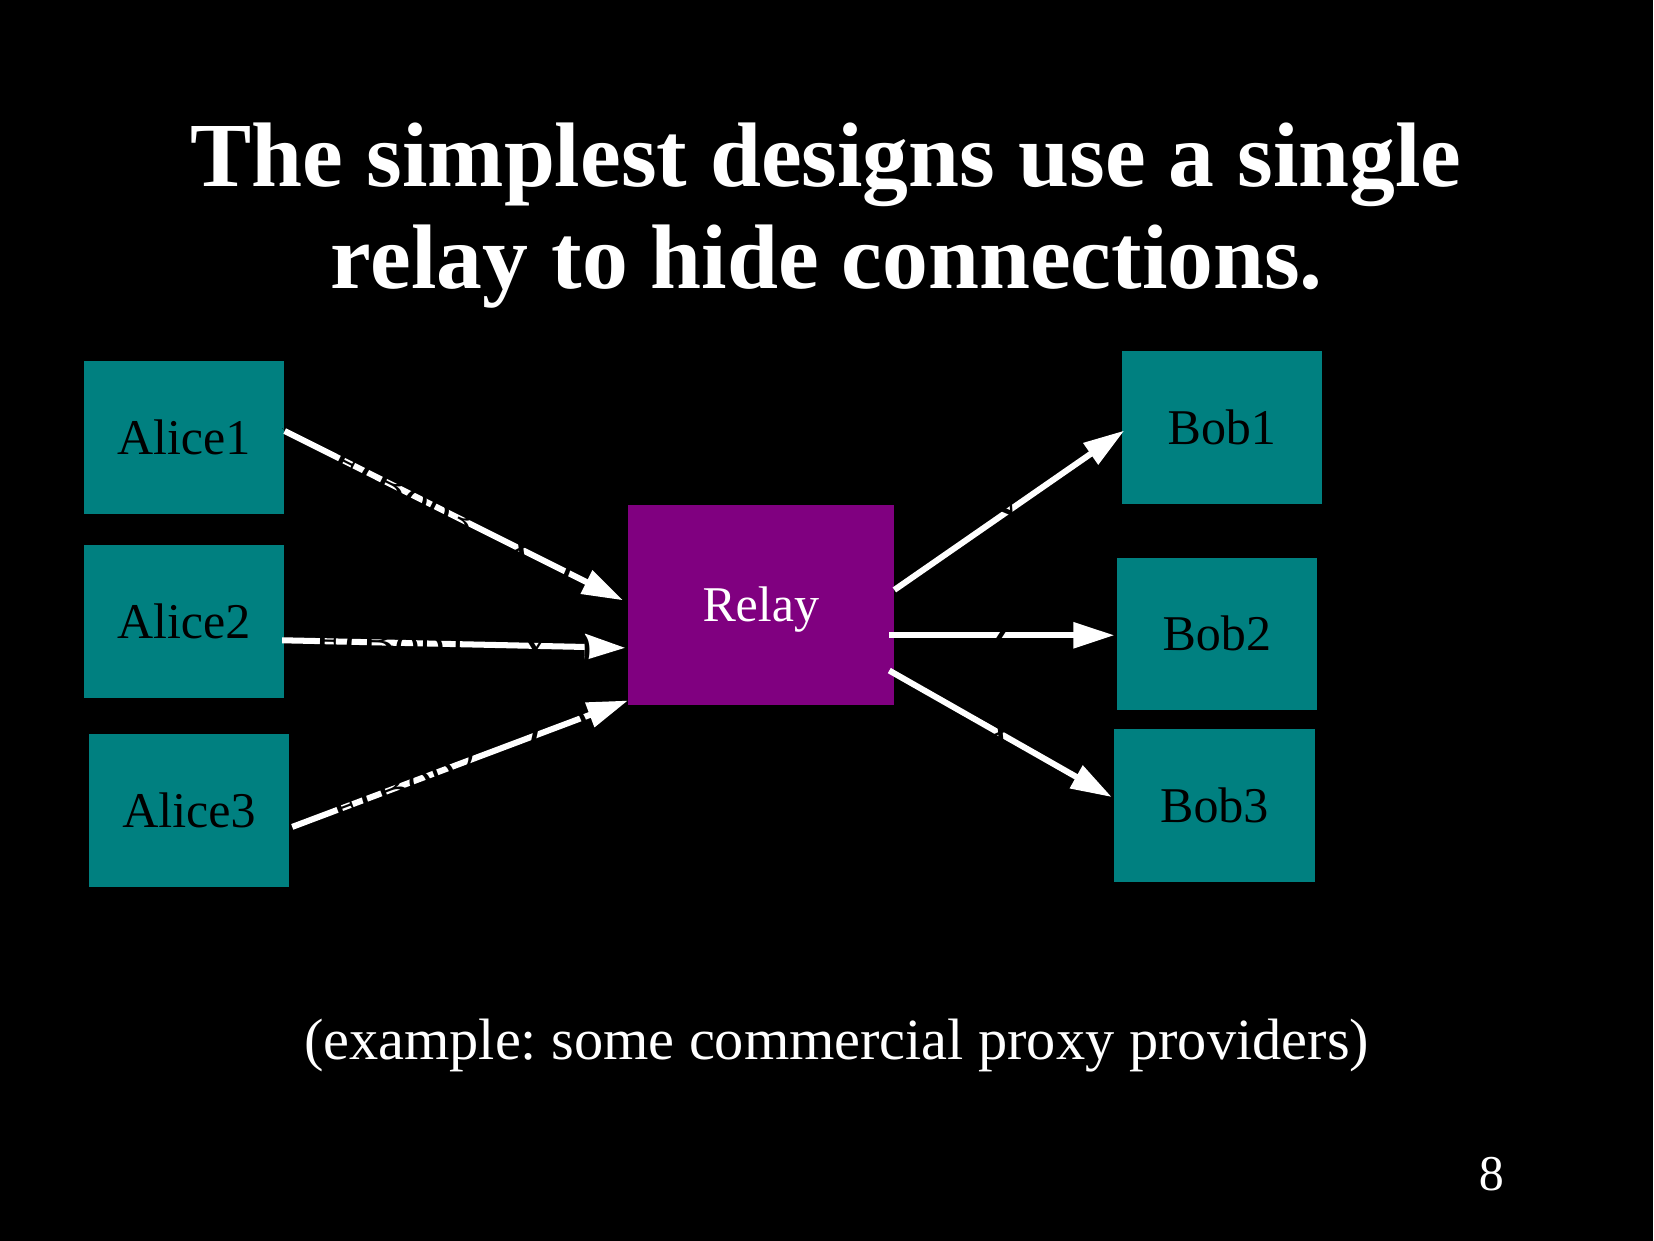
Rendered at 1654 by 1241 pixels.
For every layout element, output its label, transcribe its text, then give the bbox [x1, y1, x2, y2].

text_box Relay [627, 504, 895, 706]
text_box Alice1 [83, 360, 285, 515]
text_box Bob2 [1116, 557, 1318, 711]
text_box Alice2 [83, 544, 285, 699]
title The simplest designs use a single relay to hide connections. [121, 86, 1534, 327]
text_box Bob3 [1113, 728, 1316, 883]
text_box (example: some commercial proxy providers) [304, 1007, 1370, 1079]
text_box Bob1 [1121, 350, 1323, 505]
text_box Alice3 [88, 733, 290, 888]
